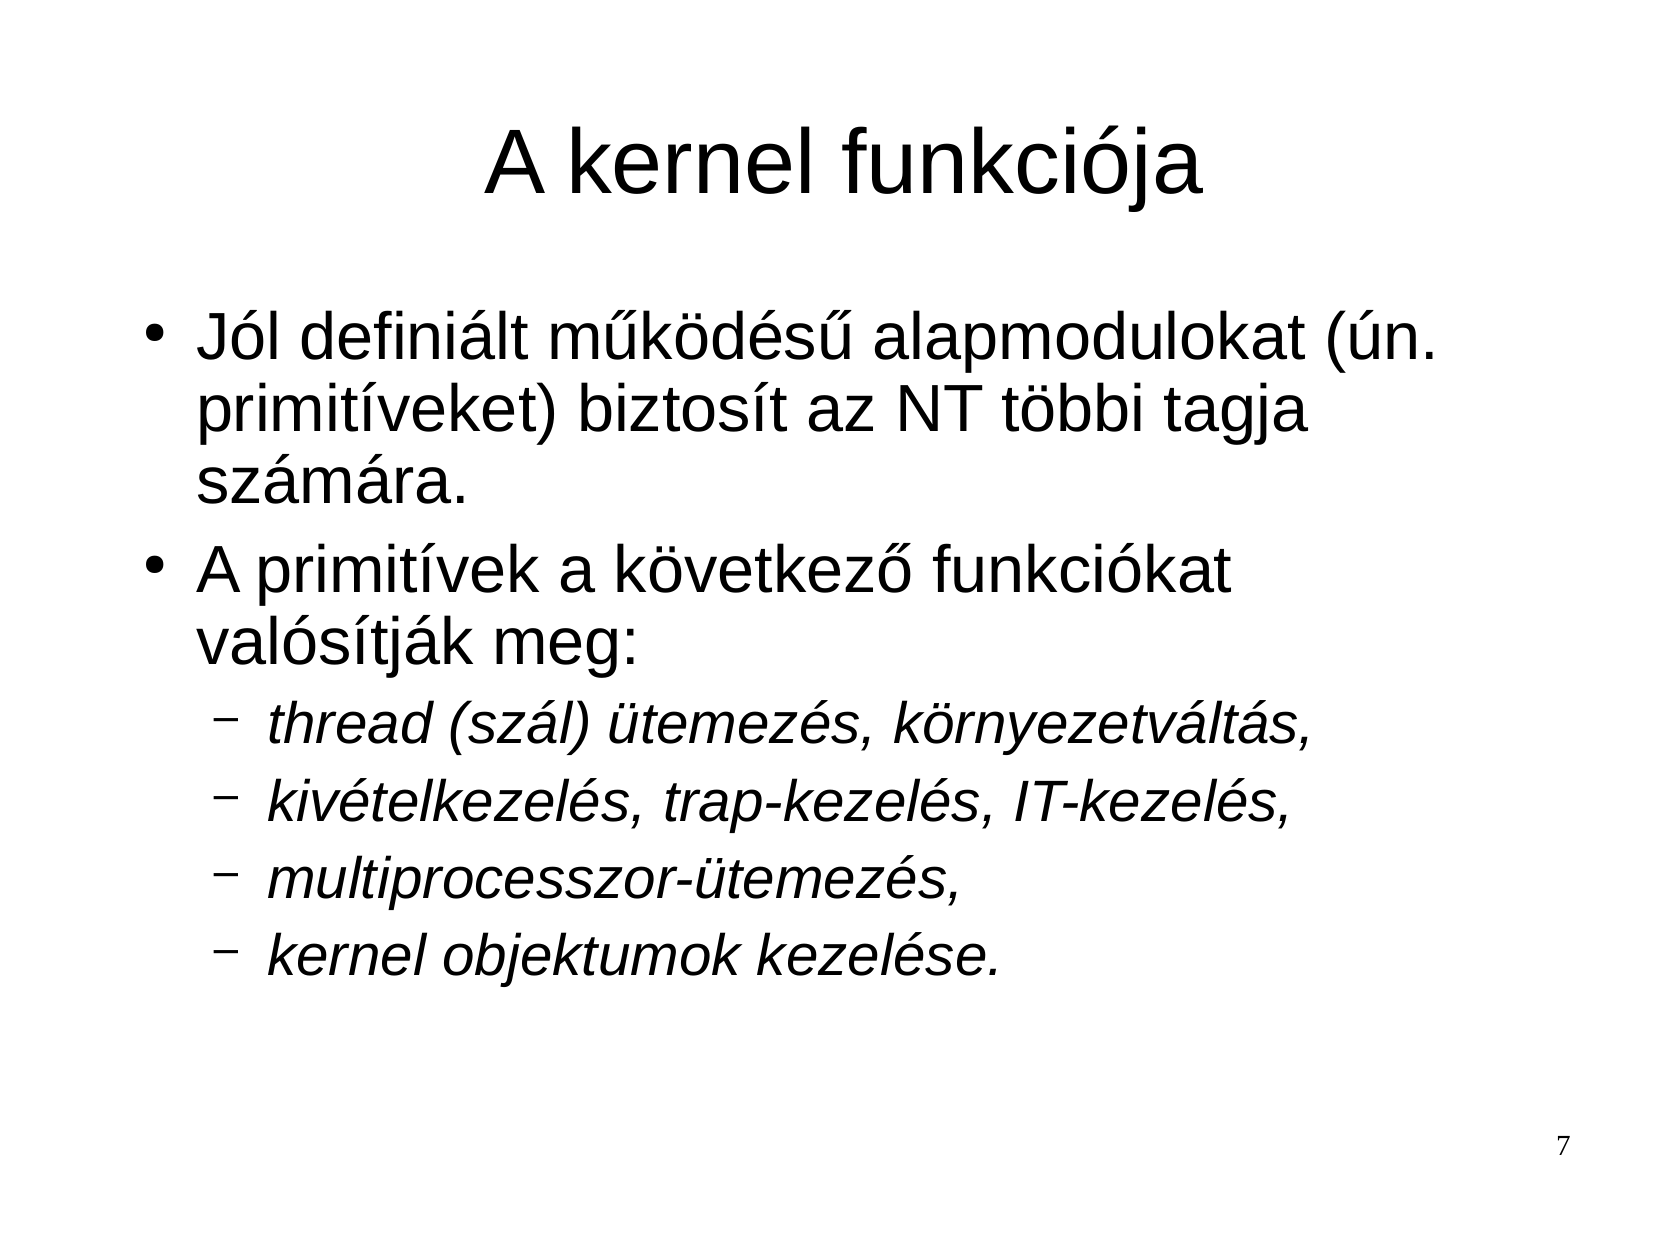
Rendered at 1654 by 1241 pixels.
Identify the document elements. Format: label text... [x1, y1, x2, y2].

list Jól definiált működésű alapmodulokat (ún. primitíveket) biztosít az NT többi tagja számára. A primitívek a következő funkciókat valósítják meg: thread (szál) ütemezés, környezetváltás, kivételkezelés, trap-kezelés, IT-kezelés, multiprocesszor-ütemezés, kernel objektumok kezelése. [110, 294, 1517, 1102]
title A kernel funkciója [123, 60, 1530, 267]
